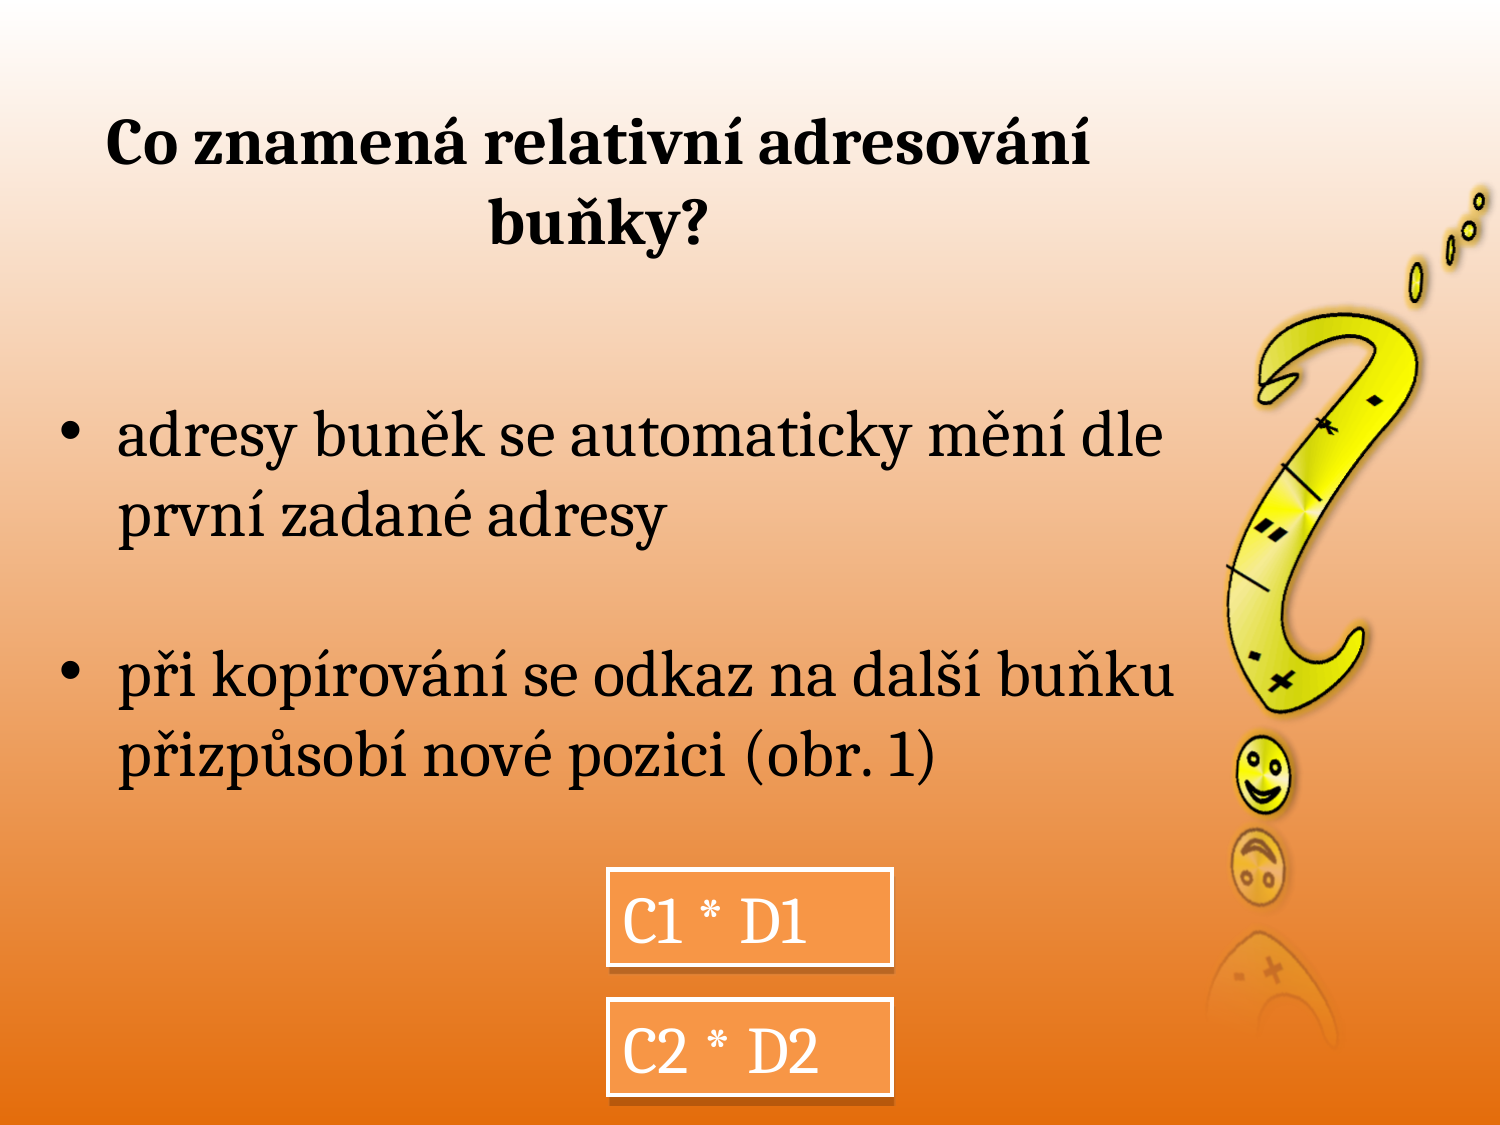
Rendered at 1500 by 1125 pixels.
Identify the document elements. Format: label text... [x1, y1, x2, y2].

text_box adresy buněk se automaticky mění dle první zadané adresy při kopírování se odkaz na další buňku přizpůsobí nové pozici (obr. 1) [0, 302, 1199, 1118]
text_box C2 * D2 [608, 999, 892, 1095]
text_box C1 * D1 [608, 869, 892, 965]
text_box Co znamená relativní adresování buňky? [0, 90, 1199, 266]
picture [1171, 160, 1500, 1125]
